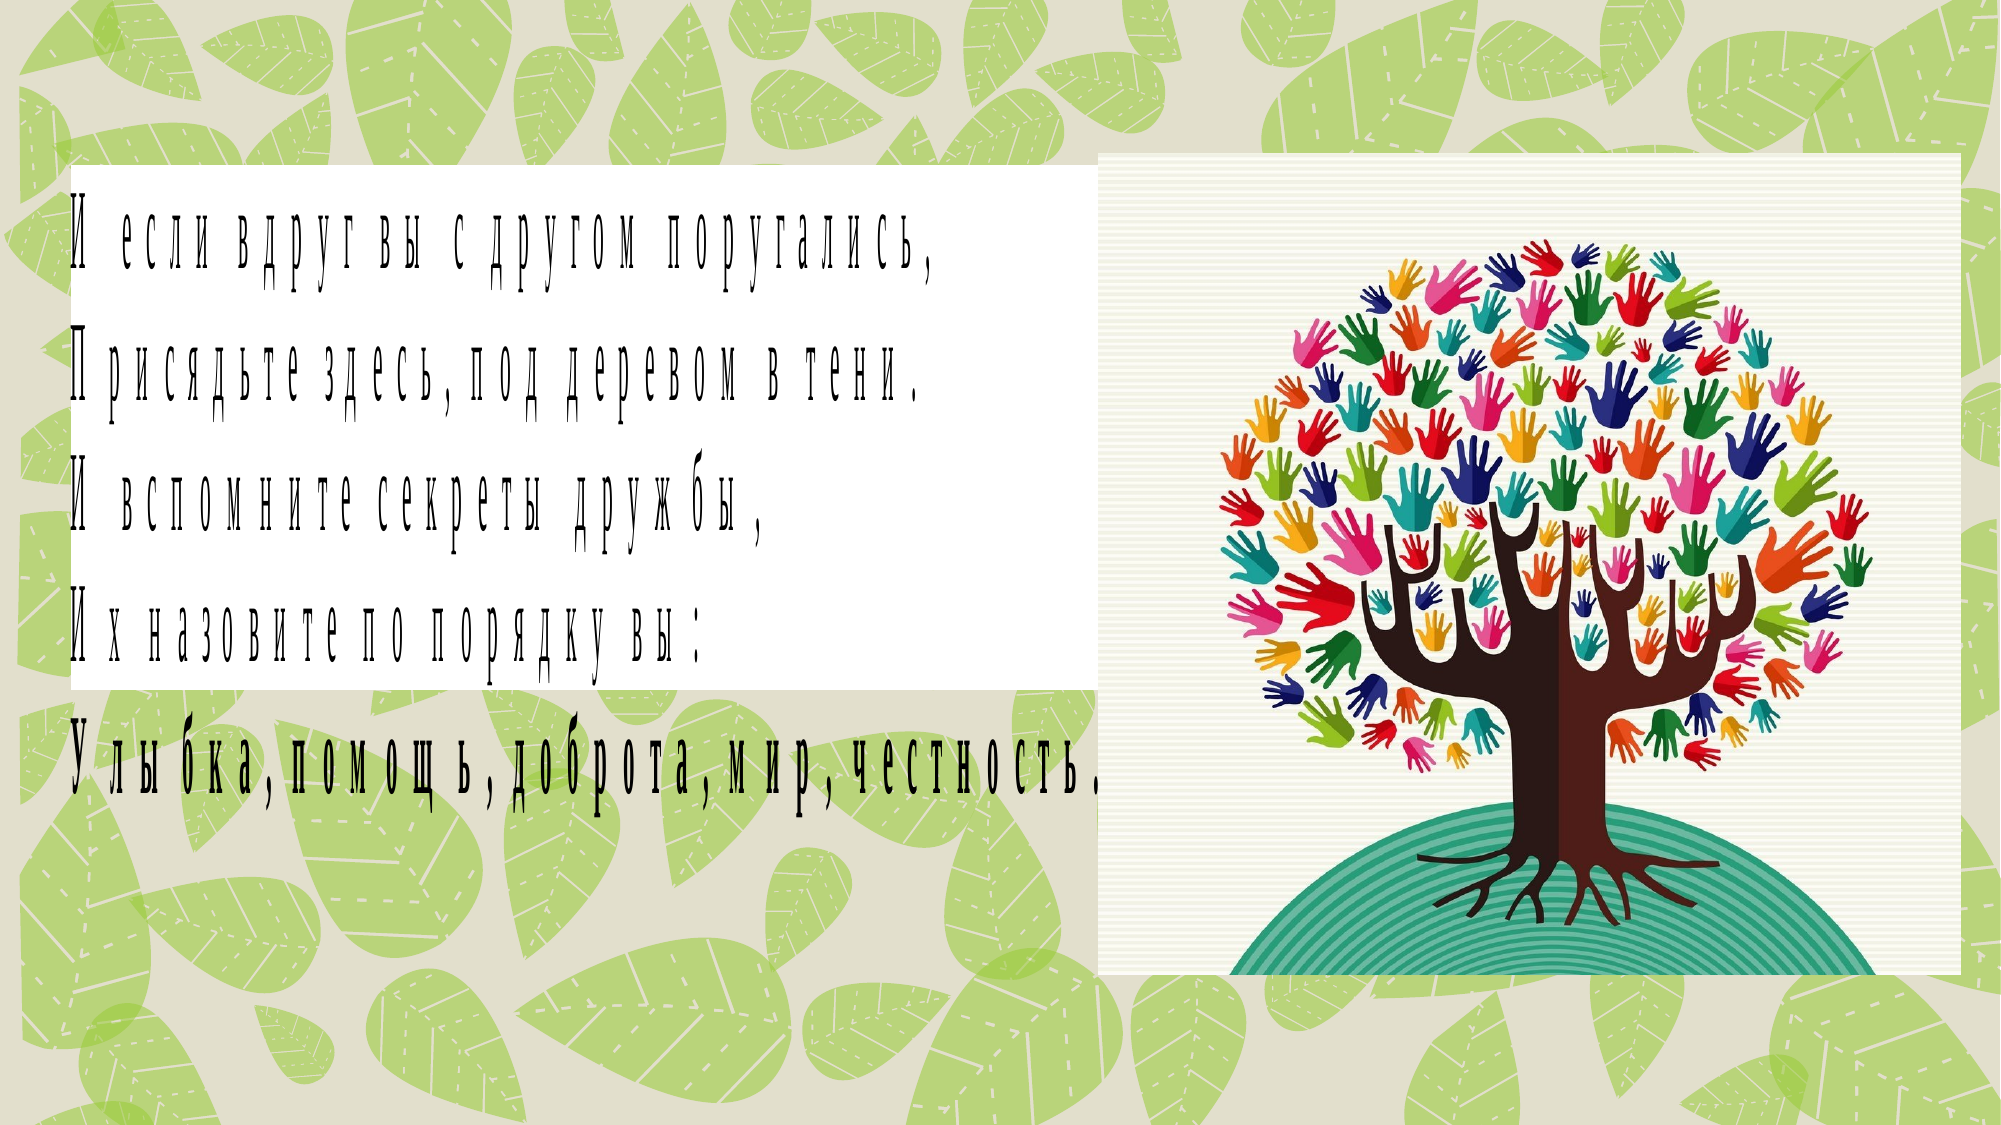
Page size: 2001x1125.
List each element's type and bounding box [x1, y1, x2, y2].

picture [70, 153, 1961, 975]
subtitle [249, 922, 1098, 975]
